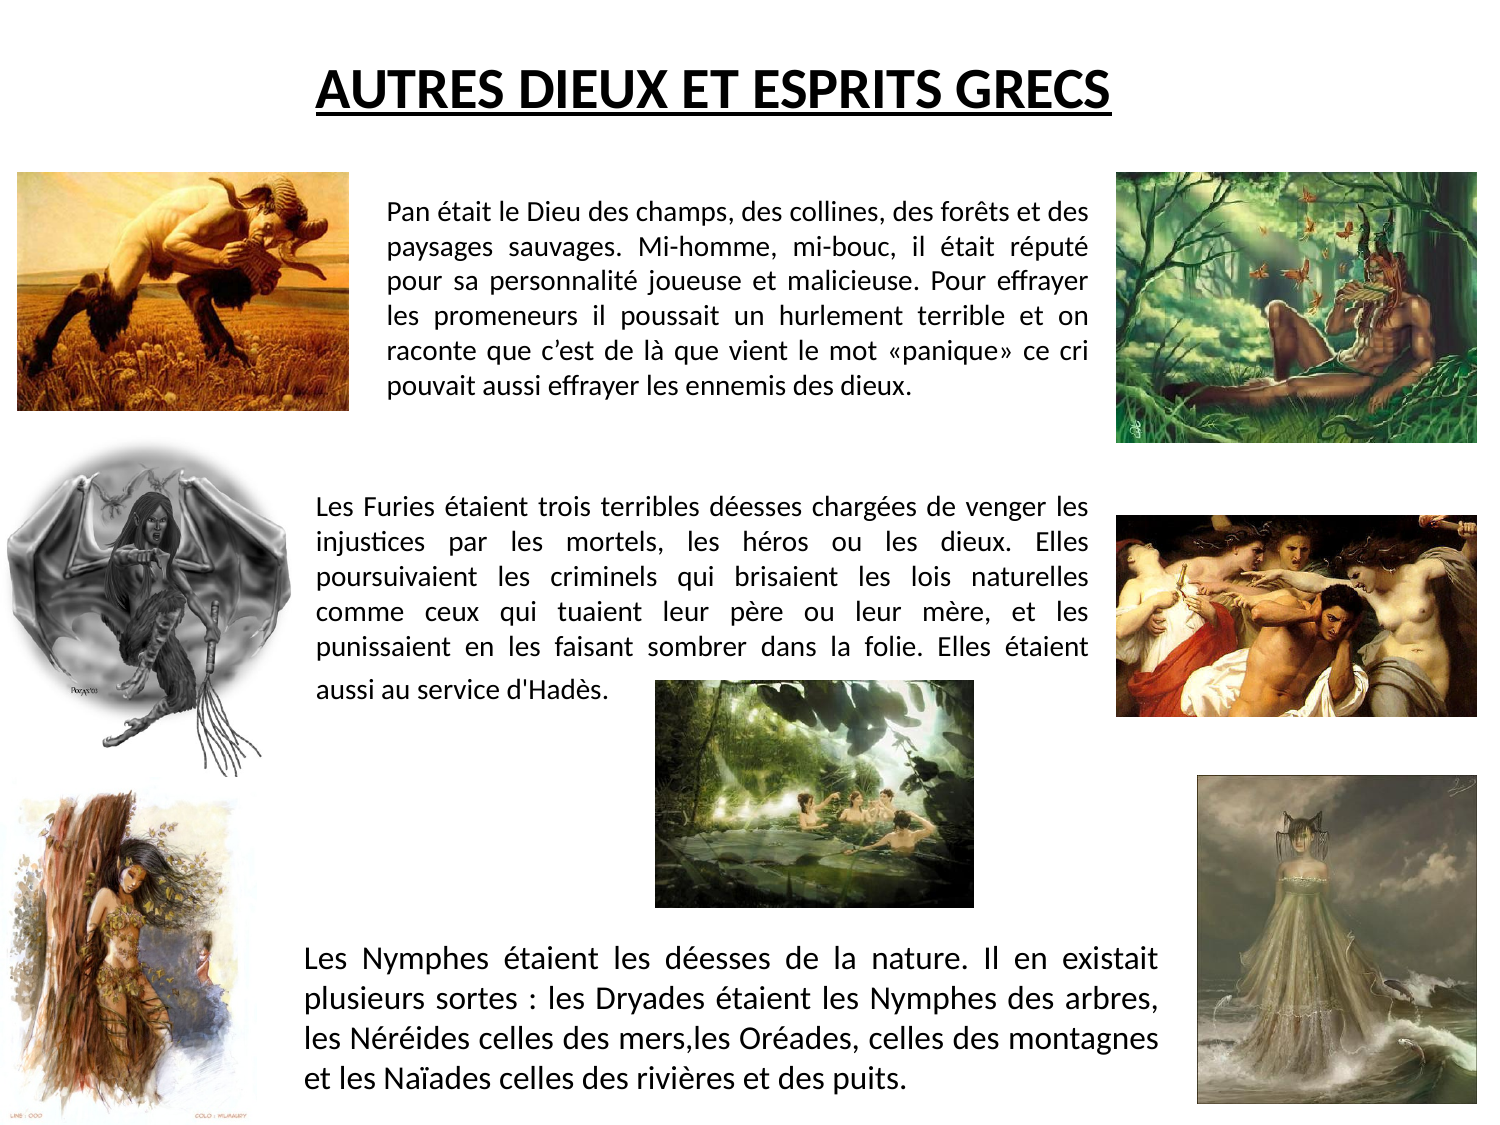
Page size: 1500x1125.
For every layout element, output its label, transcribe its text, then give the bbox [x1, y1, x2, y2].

picture [17, 172, 349, 412]
picture [655, 680, 974, 908]
picture [1116, 515, 1477, 717]
text_box Pan était le Dieu des champs, des collines, des forêts et des paysages sauvages. Mi-homme, mi-bouc, il était réputé pour sa personnalité joueuse et malicieuse. Pour effrayer les promeneurs il poussait un hurlement terrible et on raconte que c’est de là que vient le mot «panique» ce cri pouvait aussi effrayer les ennemis des dieux. [371, 184, 1105, 410]
text_box Les Furies étaient trois terribles déesses chargées de venger les injustices par les mortels, les héros ou les dieux. Elles poursuivaient les criminels qui brisaient les lois naturelles comme ceux qui tuaient leur père ou leur mère, et les punissaient en les faisant sombrer dans la folie. Elles étaient aussi au service d'Hadès. [301, 479, 1105, 715]
text_box Les Nymphes étaient les déesses de la nature. Il en existait plusieurs sortes : les Dryades étaient les Nymphes des arbres, les Néréides celles des mers,les Oréades, celles des montagnes et les Naïades celles des rivières et des puits. [289, 928, 1176, 1104]
text_box AUTRES DIEUX ET ESPRITS GRECS [301, 42, 1140, 128]
picture [1116, 172, 1477, 443]
picture [1197, 775, 1477, 1104]
picture [0, 432, 298, 1125]
